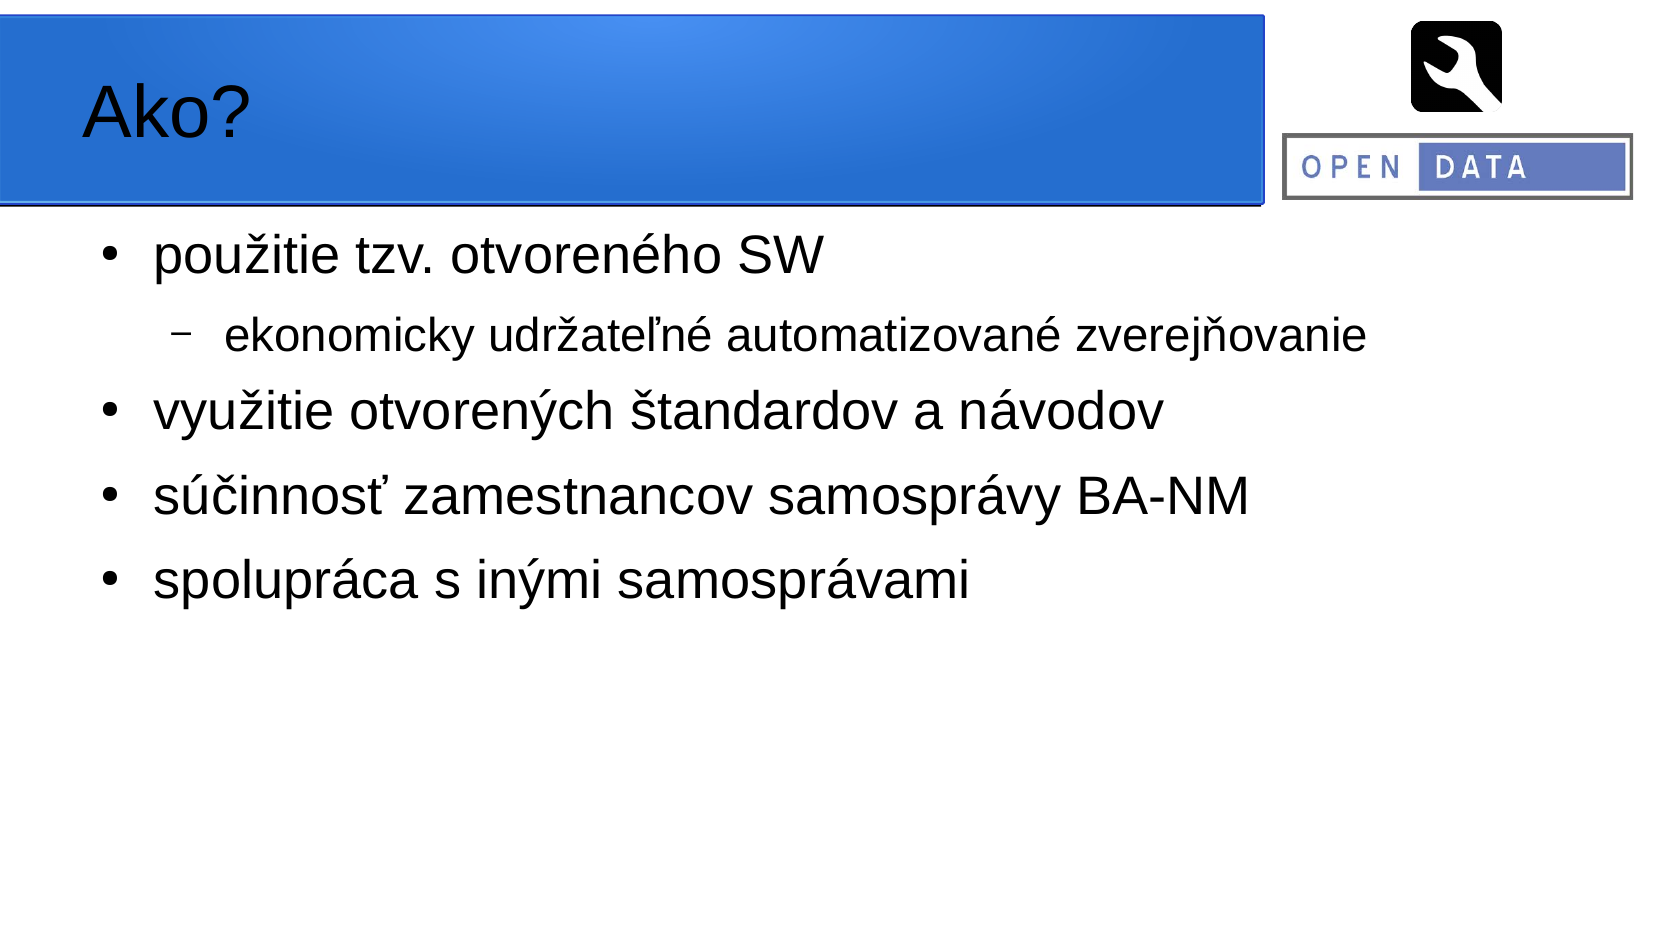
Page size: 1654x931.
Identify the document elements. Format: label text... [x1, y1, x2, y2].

picture [1411, 21, 1502, 112]
title Ako? [82, 35, 1235, 189]
list použitie tzv. otvoreného SW ekonomicky udržateľné automatizované zverejňovanie využitie otvorených štandardov a návodov súčinnosť zamestnancov samosprávy BA-NM spolupráca s inými samosprávami [82, 224, 1571, 764]
picture [1282, 133, 1634, 200]
